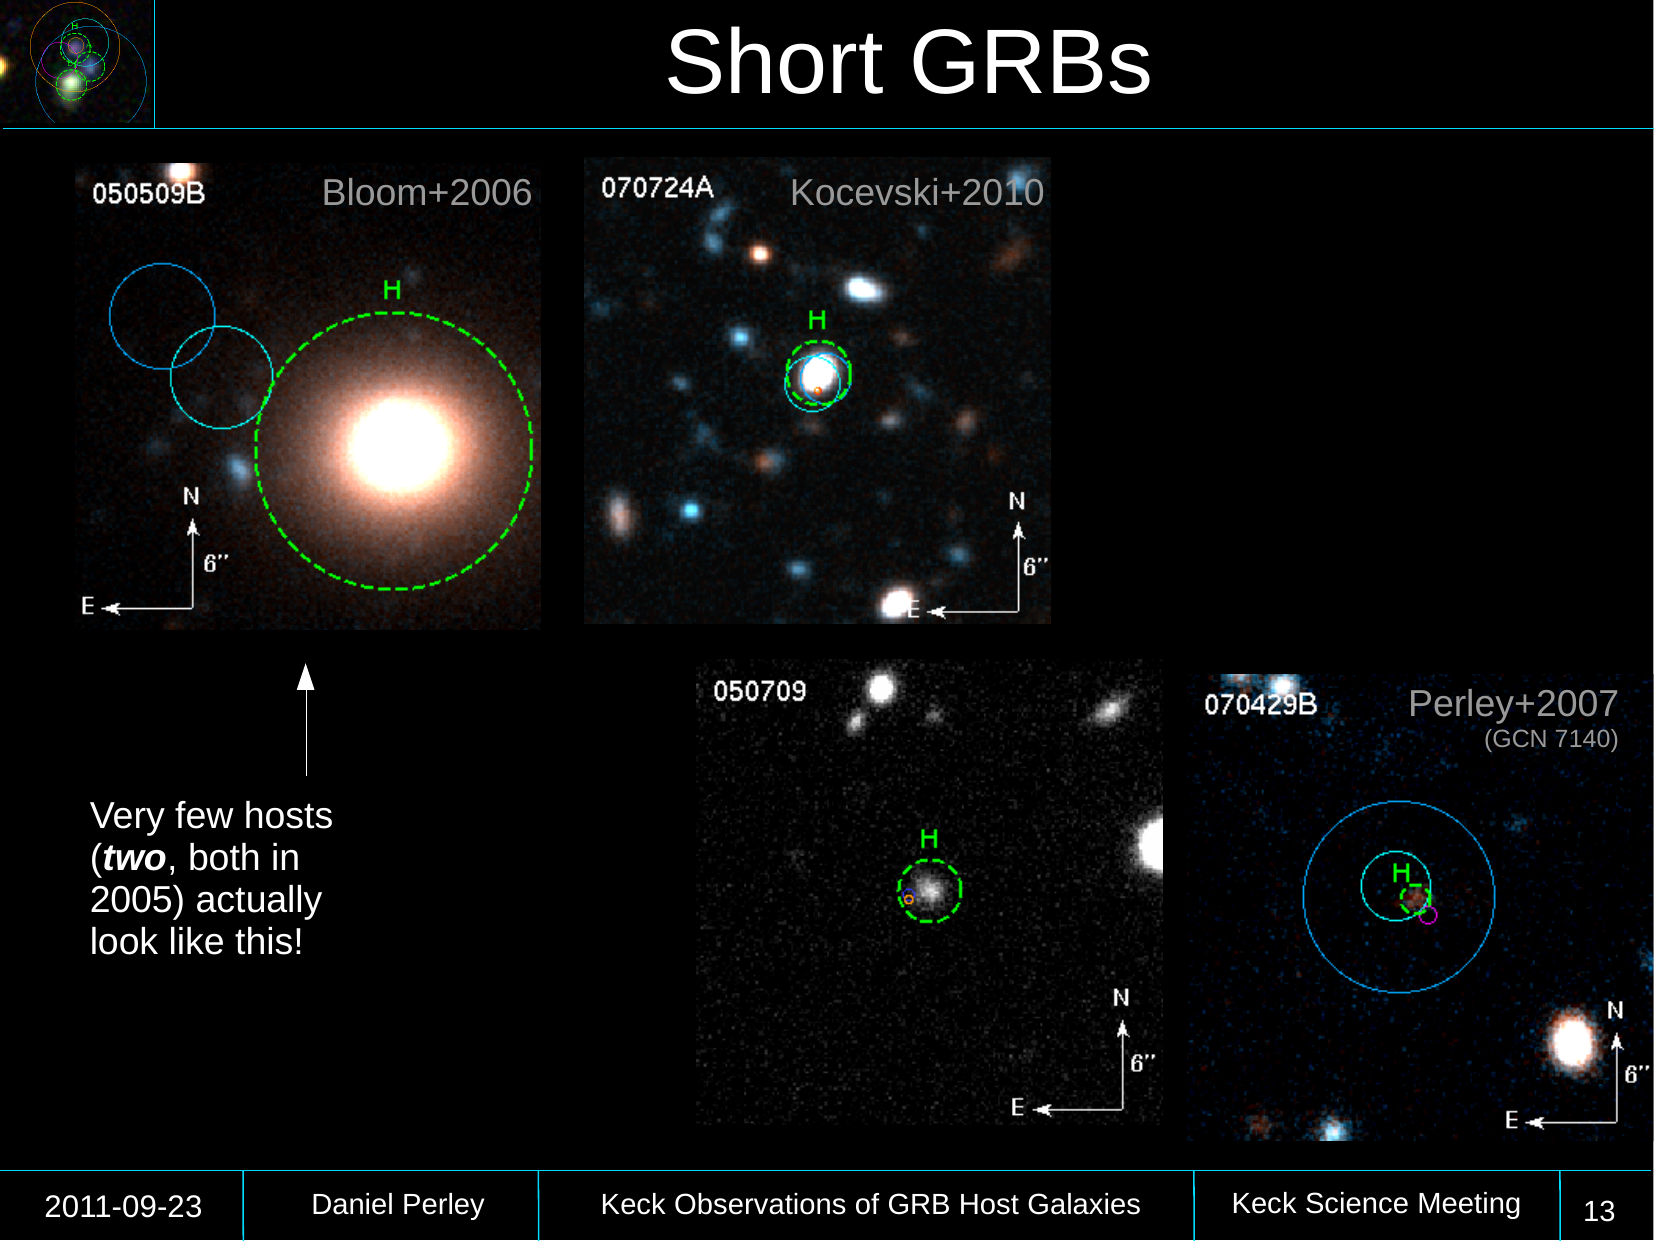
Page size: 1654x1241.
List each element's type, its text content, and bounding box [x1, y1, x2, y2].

picture [696, 659, 1163, 1126]
picture [75, 163, 541, 630]
text_box Very few hosts (two, both in 2005) actually look like this! [75, 787, 376, 971]
picture [0, 0, 151, 123]
picture [1187, 674, 1654, 1141]
text_box Kocevski+2010 [700, 163, 1060, 221]
text_box Bloom+2006 [306, 163, 570, 221]
picture [584, 157, 1051, 624]
title Short GRBs [165, 10, 1654, 114]
text_box Perley+2007 (GCN 7140) [1275, 675, 1634, 760]
